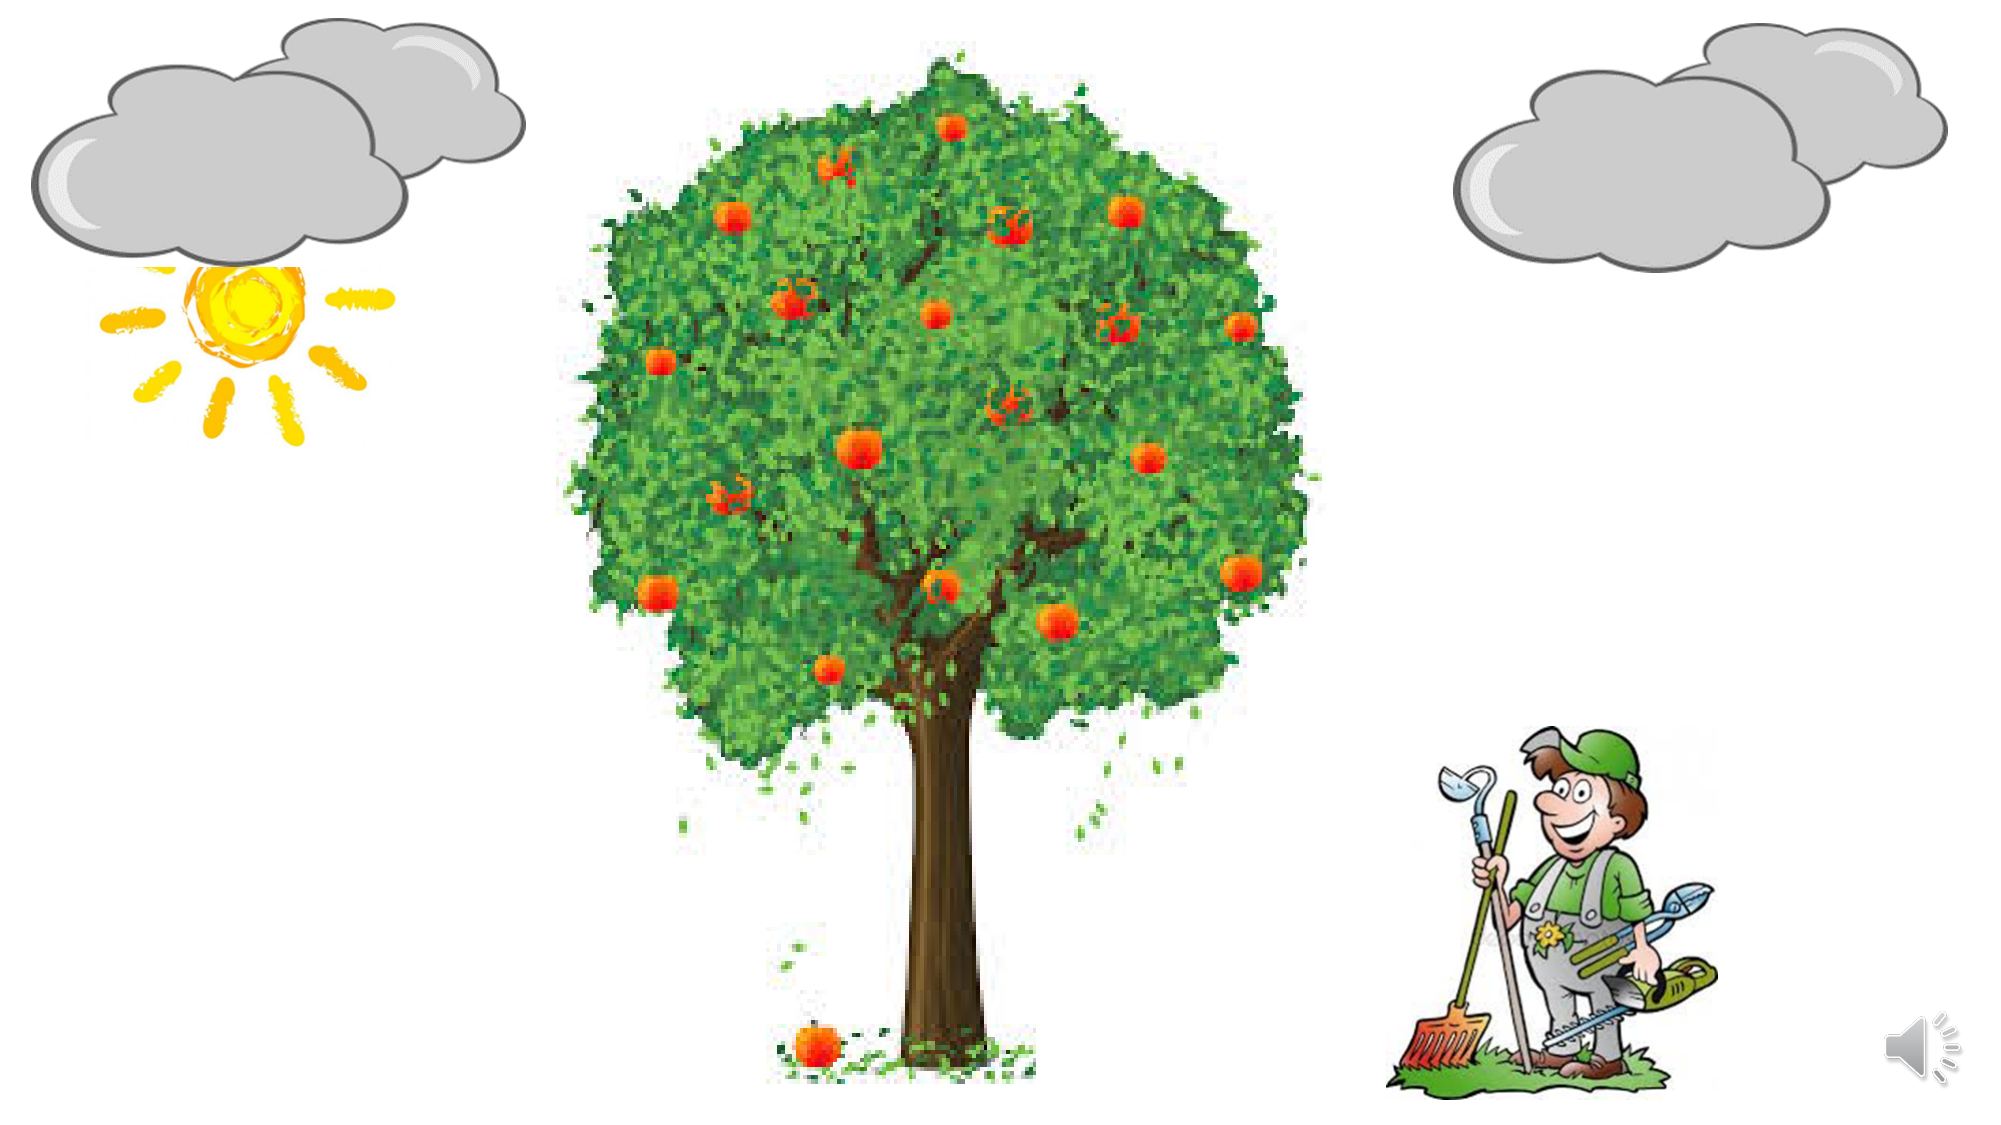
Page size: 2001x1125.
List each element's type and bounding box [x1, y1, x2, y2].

picture [556, 41, 1326, 1084]
picture [1386, 726, 1718, 1100]
picture [31, 18, 526, 462]
picture [1884, 1009, 1965, 1090]
picture [1453, 23, 1948, 273]
